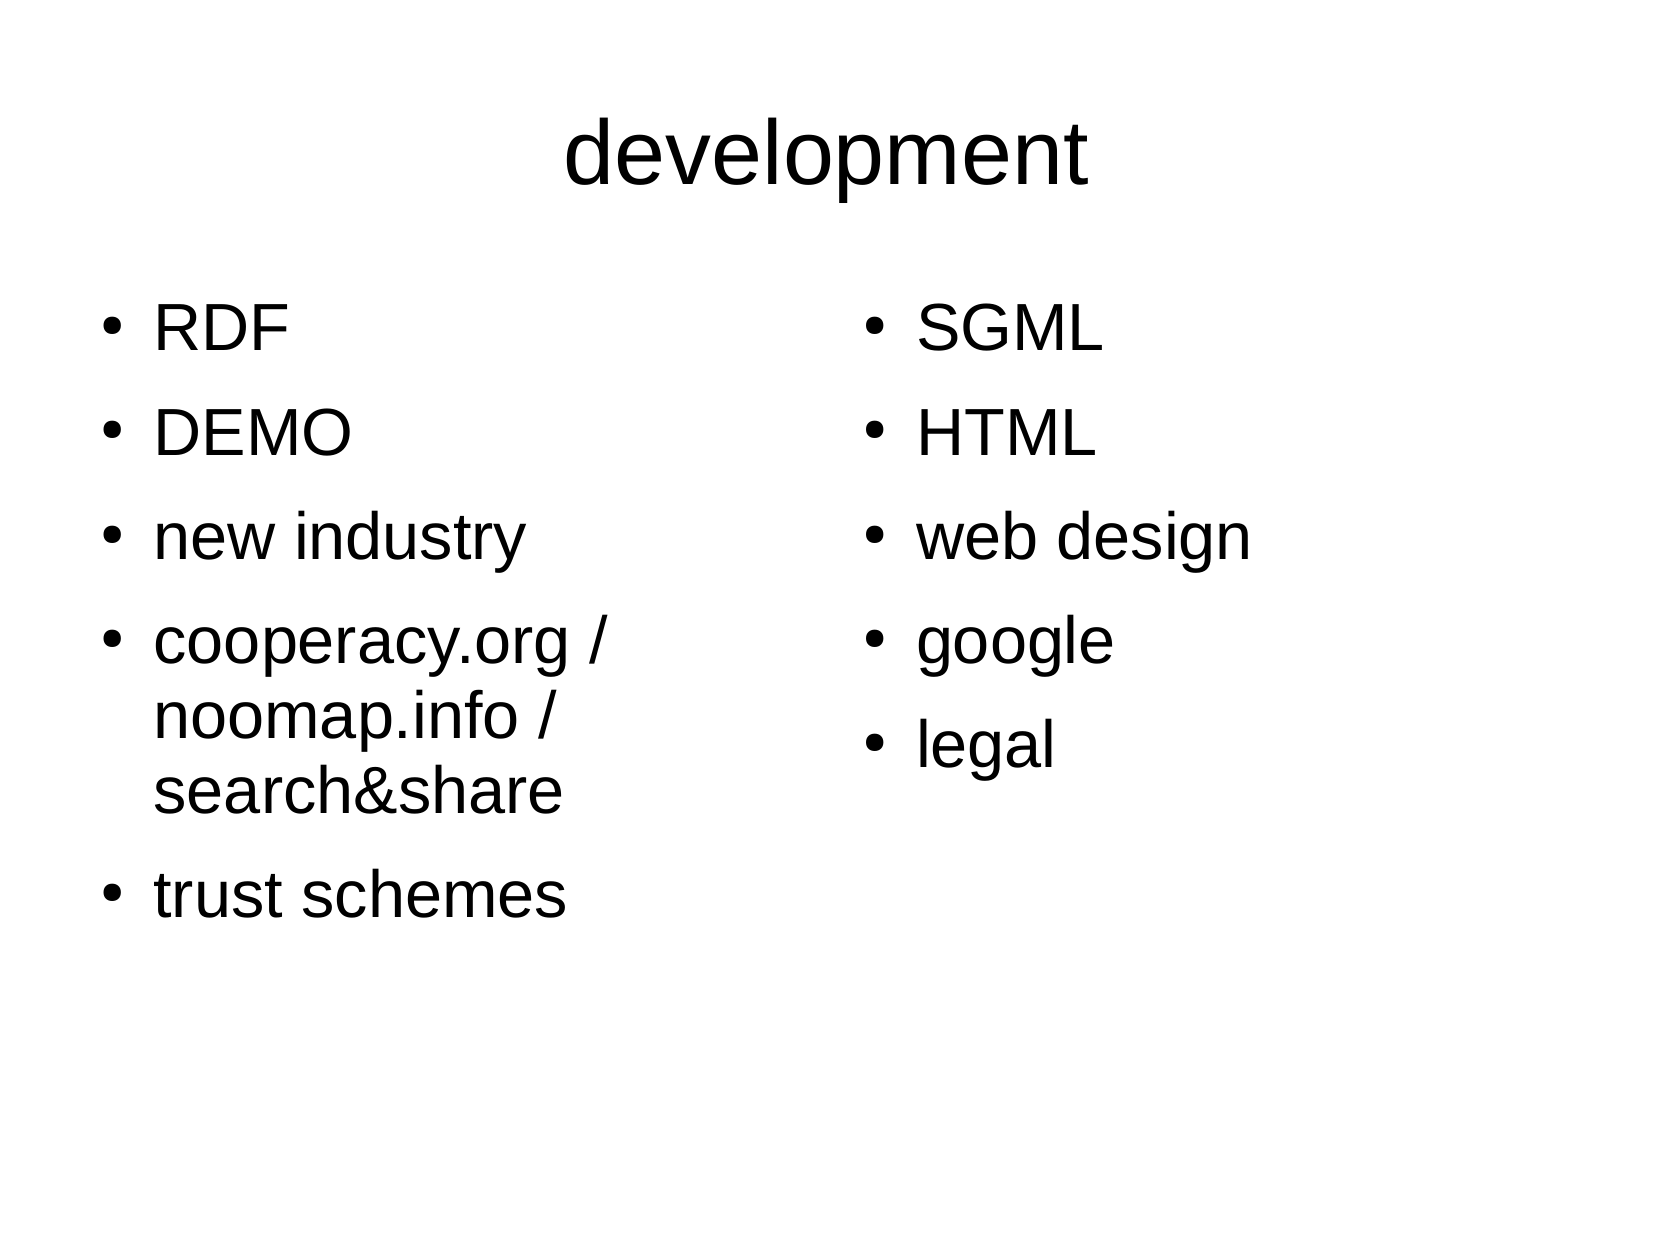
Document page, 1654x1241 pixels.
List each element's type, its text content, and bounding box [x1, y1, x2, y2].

list SGML HTML web design google legal [845, 290, 1572, 1010]
list RDF DEMO new industry cooperacy.org / noomap.info / search&share trust schemes [82, 290, 809, 1010]
title development [82, 49, 1571, 257]
